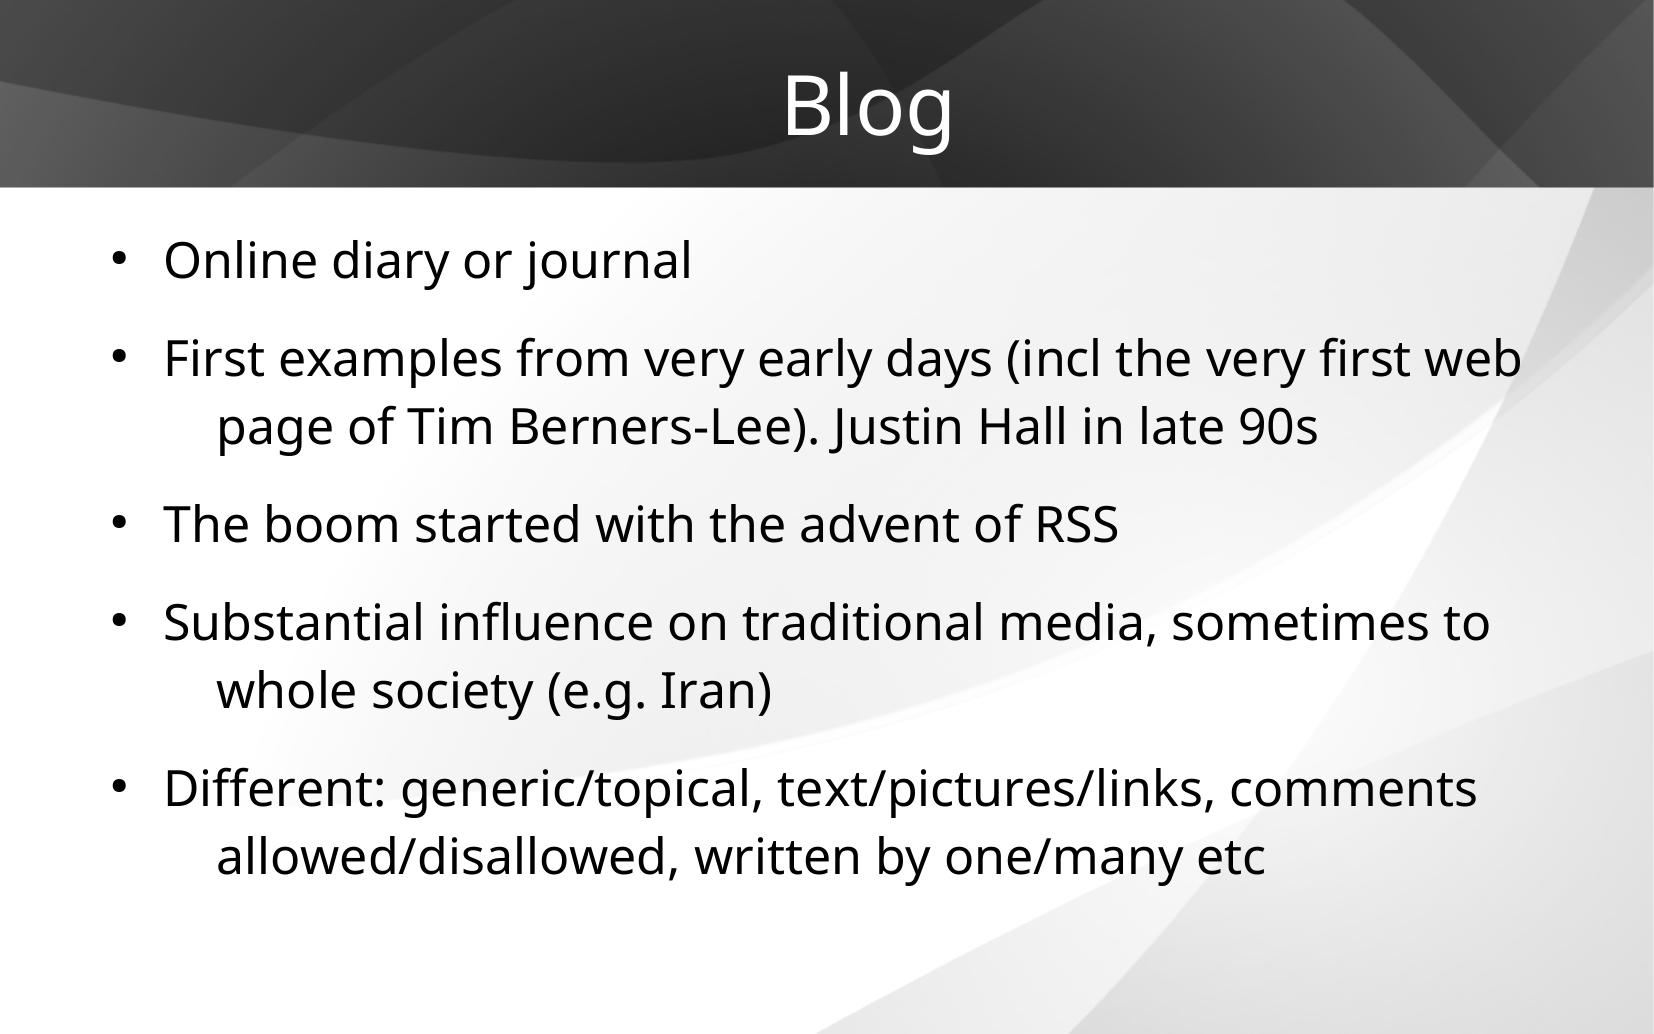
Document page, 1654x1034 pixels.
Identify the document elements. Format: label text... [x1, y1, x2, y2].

list Online diary or journal First examples from very early days (incl the very first web page of Tim Berners-Lee). Justin Hall in late 90s The boom started with the advent of RSS Substantial influence on traditional media, sometimes to whole society (e.g. Iran) Different: generic/topical, text/pictures/links, comments allowed/disallowed, written by one/many etc [75, 225, 1613, 1013]
picture [0, 0, 1654, 1034]
title Blog [124, 0, 1613, 208]
